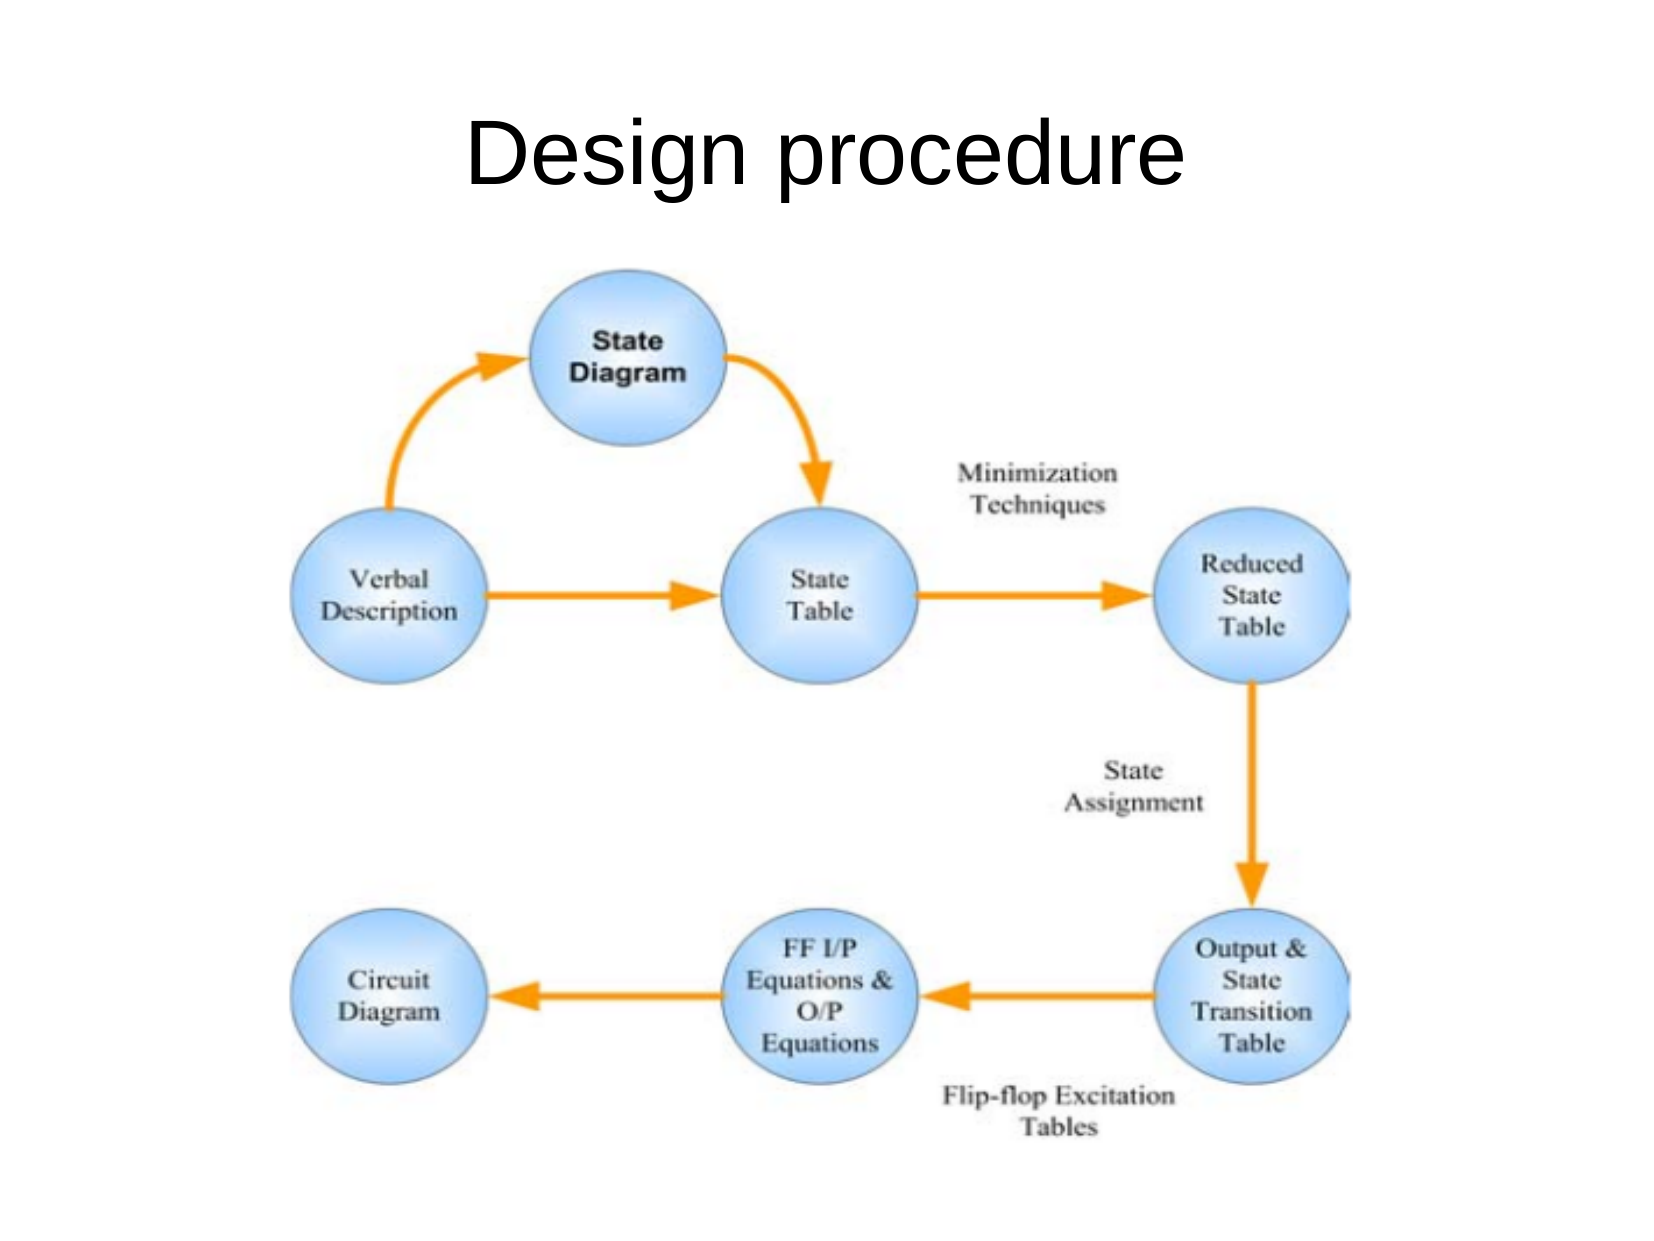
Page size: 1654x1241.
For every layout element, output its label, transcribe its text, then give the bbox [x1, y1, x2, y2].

picture [232, 256, 1394, 1157]
title Design procedure [82, 56, 1571, 250]
